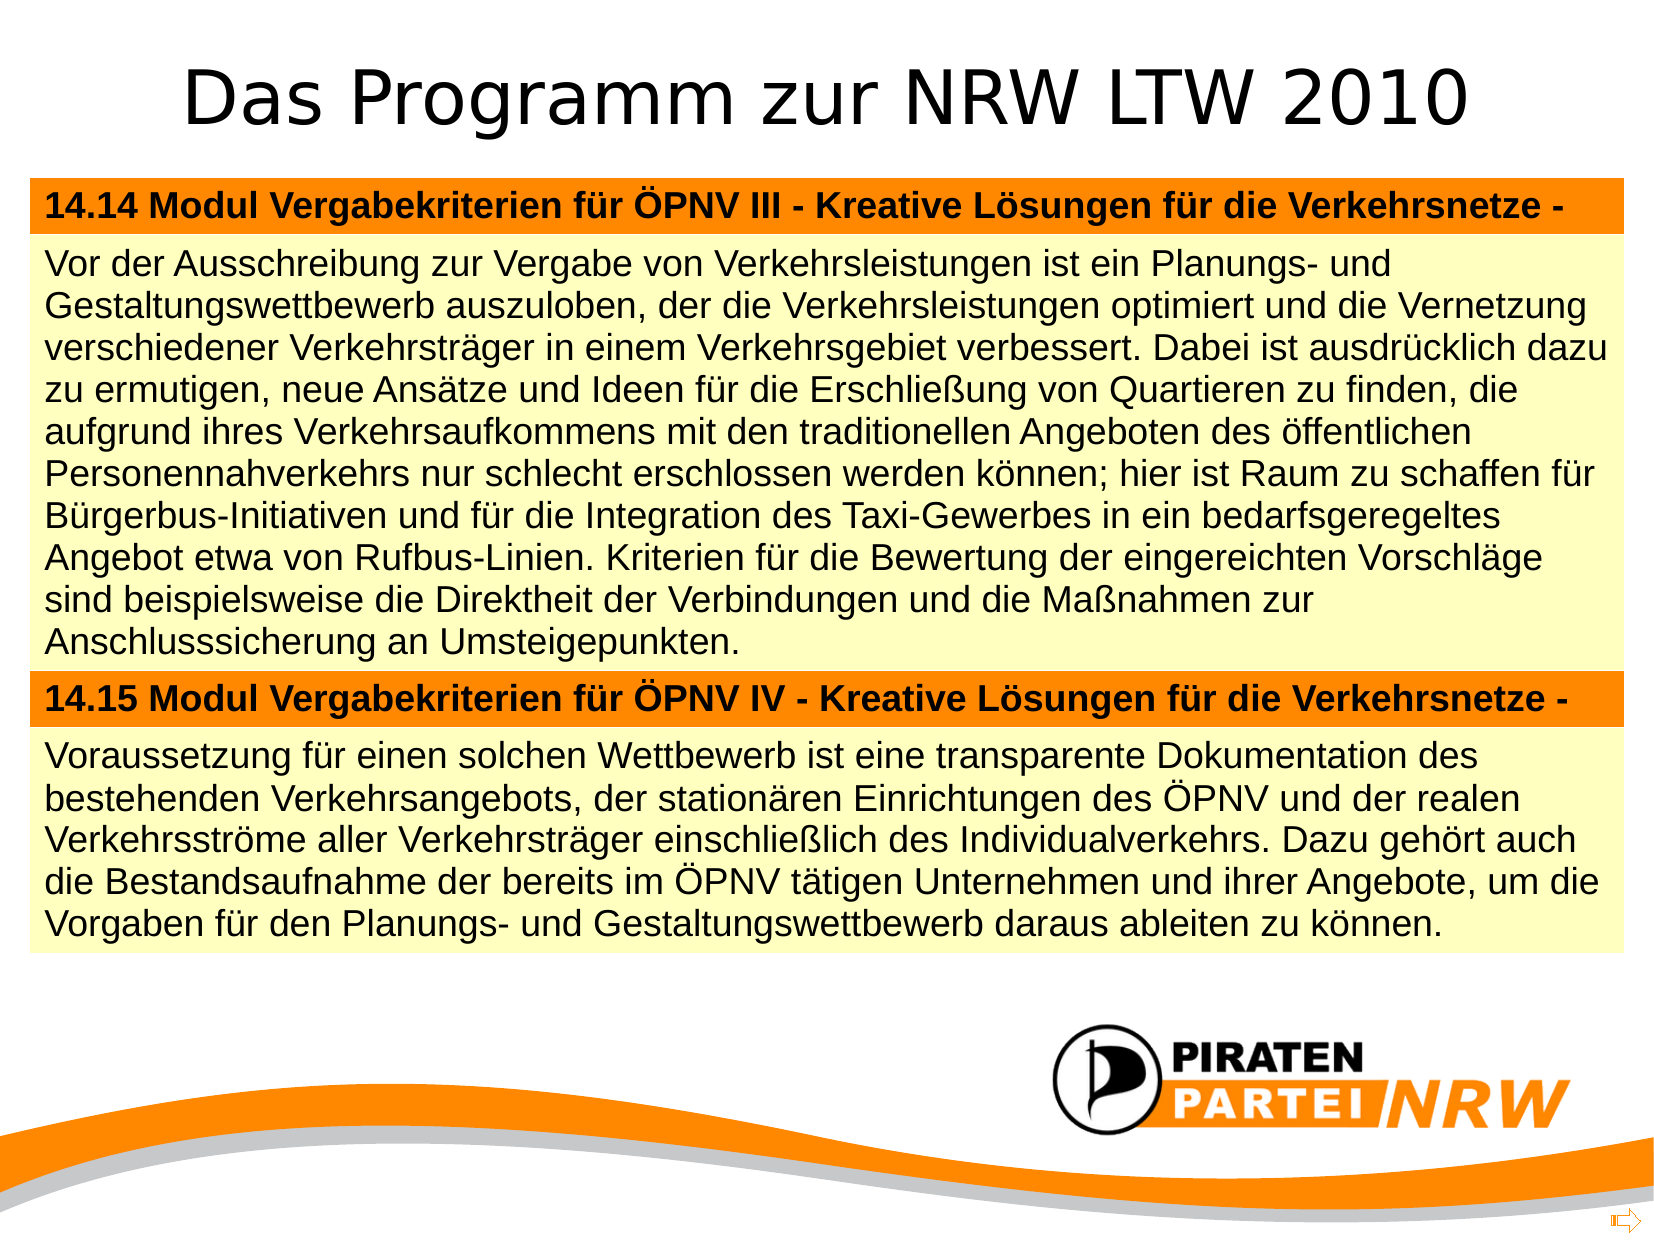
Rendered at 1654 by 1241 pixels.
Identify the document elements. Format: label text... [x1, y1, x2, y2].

picture [1045, 1021, 1579, 1140]
title Das Programm zur NRW LTW 2010 [82, 54, 1571, 143]
table_cell 14.15 Modul Vergabekriterien für ÖPNV IV - Kreative Lösungen für die Verkehrsnetze - [30, 671, 1624, 727]
table_cell Vor der Ausschreibung zur Vergabe von Verkehrsleistungen ist ein Planungs- und Gestaltungswettbewerb auszuloben, der die Verkehrsleistungen optimiert und die Vernetzung verschiedener Verkehrsträger in einem Verkehrsgebiet verbessert. Dabei ist ausdrücklich dazu zu ermutigen, neue Ansätze und Ideen für die Erschließung von Quartieren zu finden, die aufgrund ihres Verkehrsaufkommens mit den traditionellen Angeboten des öffentlichen Personennahverkehrs nur schlecht erschlossen werden können; hier ist Raum zu schaffen für Bürgerbus-Initiativen und für die Integration des Taxi-Gewerbes in ein bedarfsgeregeltes Angebot etwa von Rufbus-Linien. Kriterien für die Bewertung der eingereichten Vorschläge sind beispielsweise die Direktheit der Verbindungen und die Maßnahmen zur Anschlusssicherung an Umsteigepunkten. [30, 235, 1624, 670]
table_header 14.14 Modul Vergabekriterien für ÖPNV III - Kreative Lösungen für die Verkehrsnetze - [30, 178, 1624, 234]
table_cell Voraussetzung für einen solchen Wettbewerb ist eine transparente Dokumentation des bestehenden Verkehrsangebots, der stationären Einrichtungen des ÖPNV und der realen Verkehrsströme aller Verkehrsträger einschließlich des Individualverkehrs. Dazu gehört auch die Bestandsaufnahme der bereits im ÖPNV tätigen Unternehmen und ihrer Angebote, um die Vorgaben für den Planungs- und Gestaltungswettbewerb daraus ableiten zu können. [30, 728, 1624, 953]
